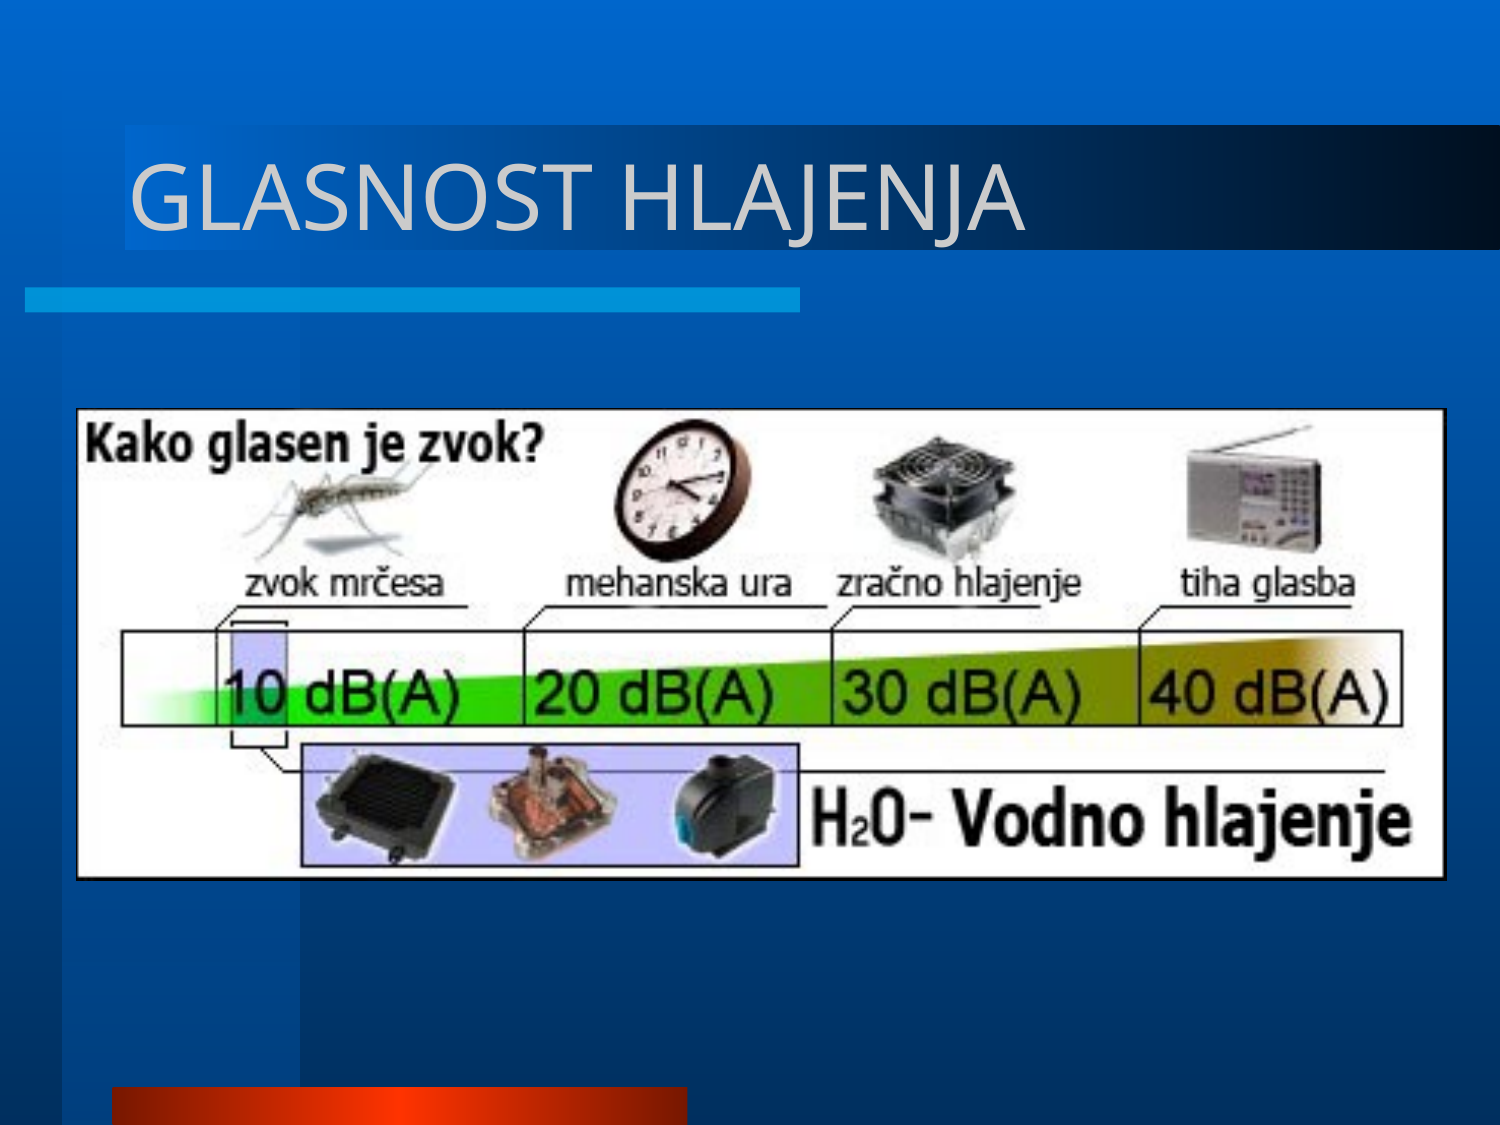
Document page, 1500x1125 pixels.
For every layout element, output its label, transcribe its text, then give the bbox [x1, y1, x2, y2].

table_header [0, 574, 750, 691]
picture [76, 408, 1447, 881]
title GLASNOST HLAJENJA [112, 99, 1388, 288]
